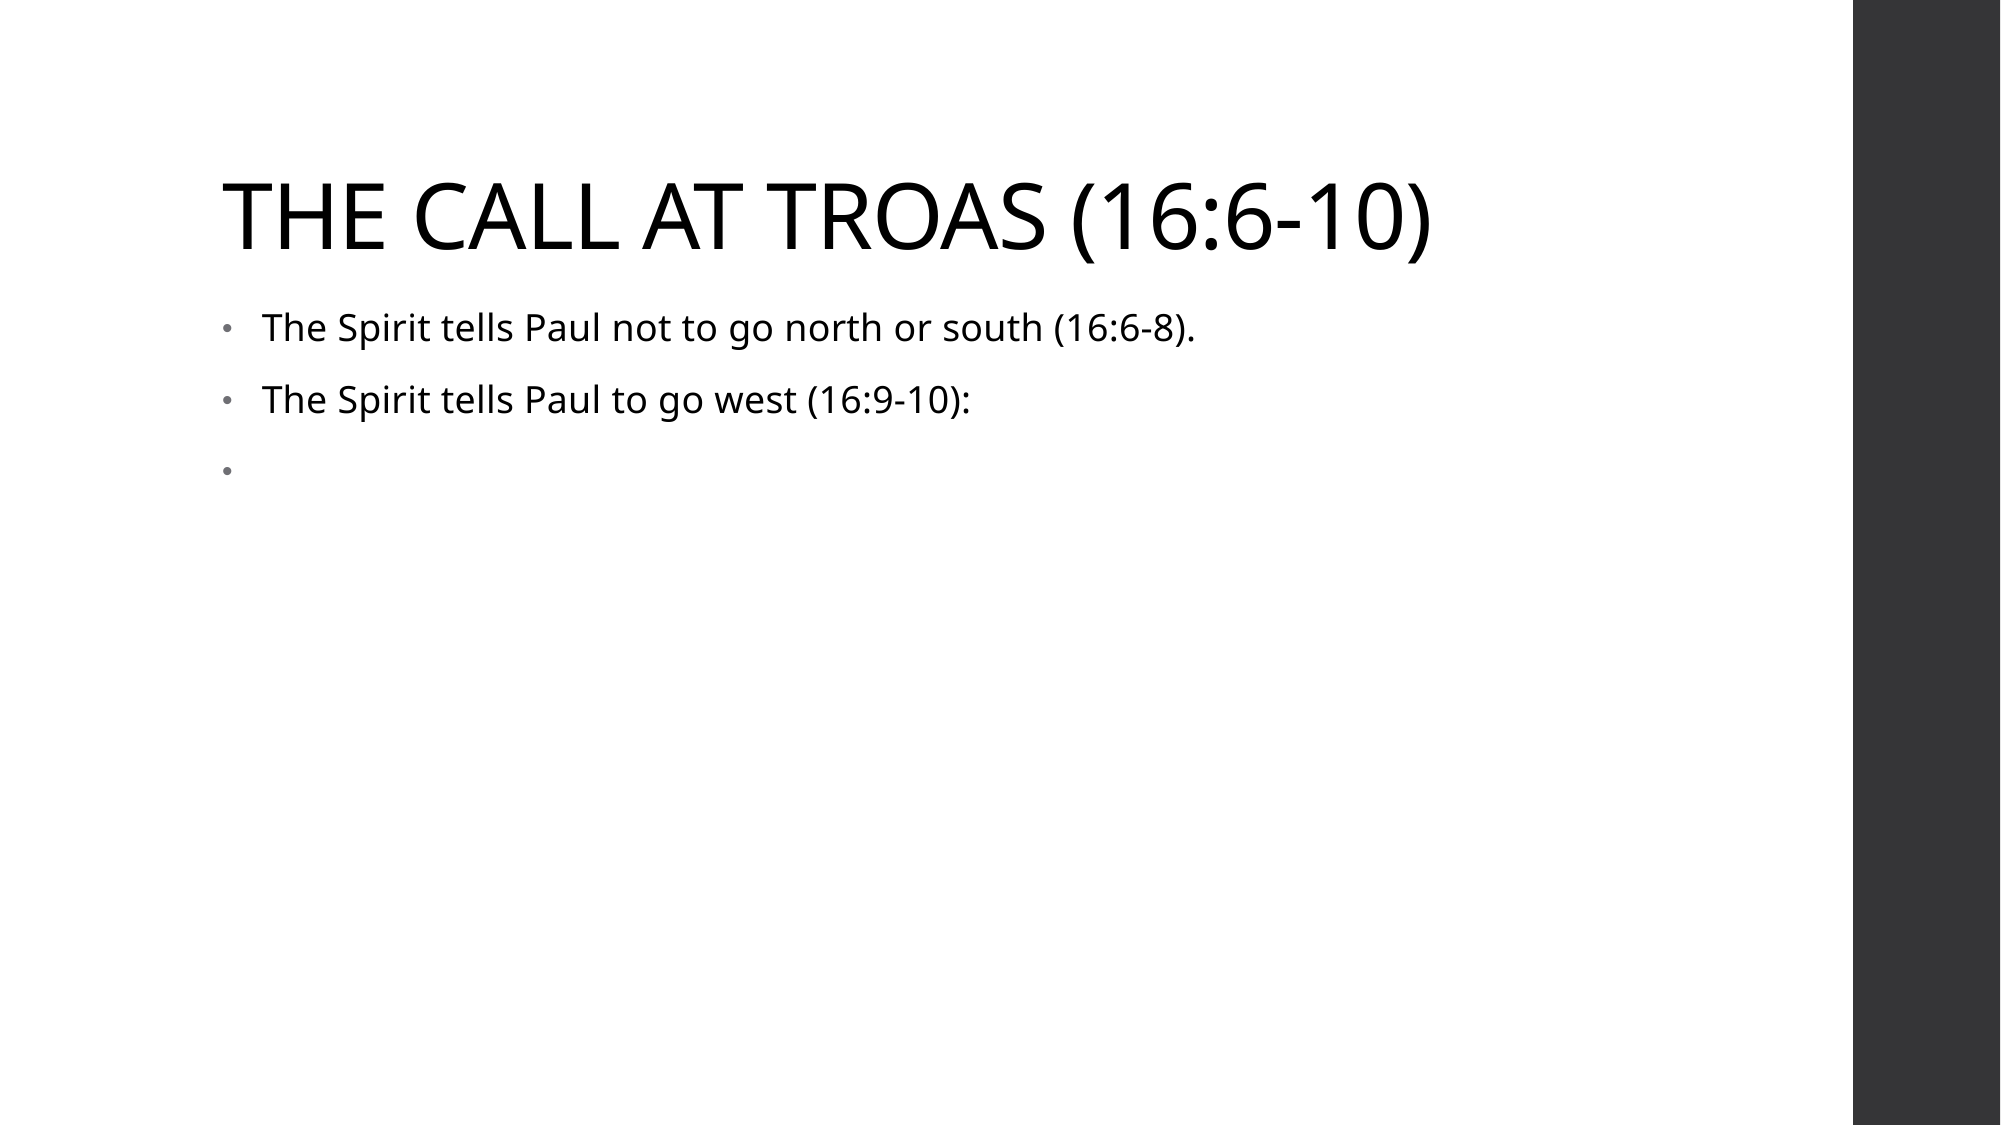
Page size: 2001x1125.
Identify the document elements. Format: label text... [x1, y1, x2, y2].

title THE CALL AT TROAS (16:6-10) [206, 60, 1797, 278]
list The Spirit tells Paul not to go north or south (16:6-8). The Spirit tells Paul to go west (16:9-10): [206, 299, 1617, 1014]
